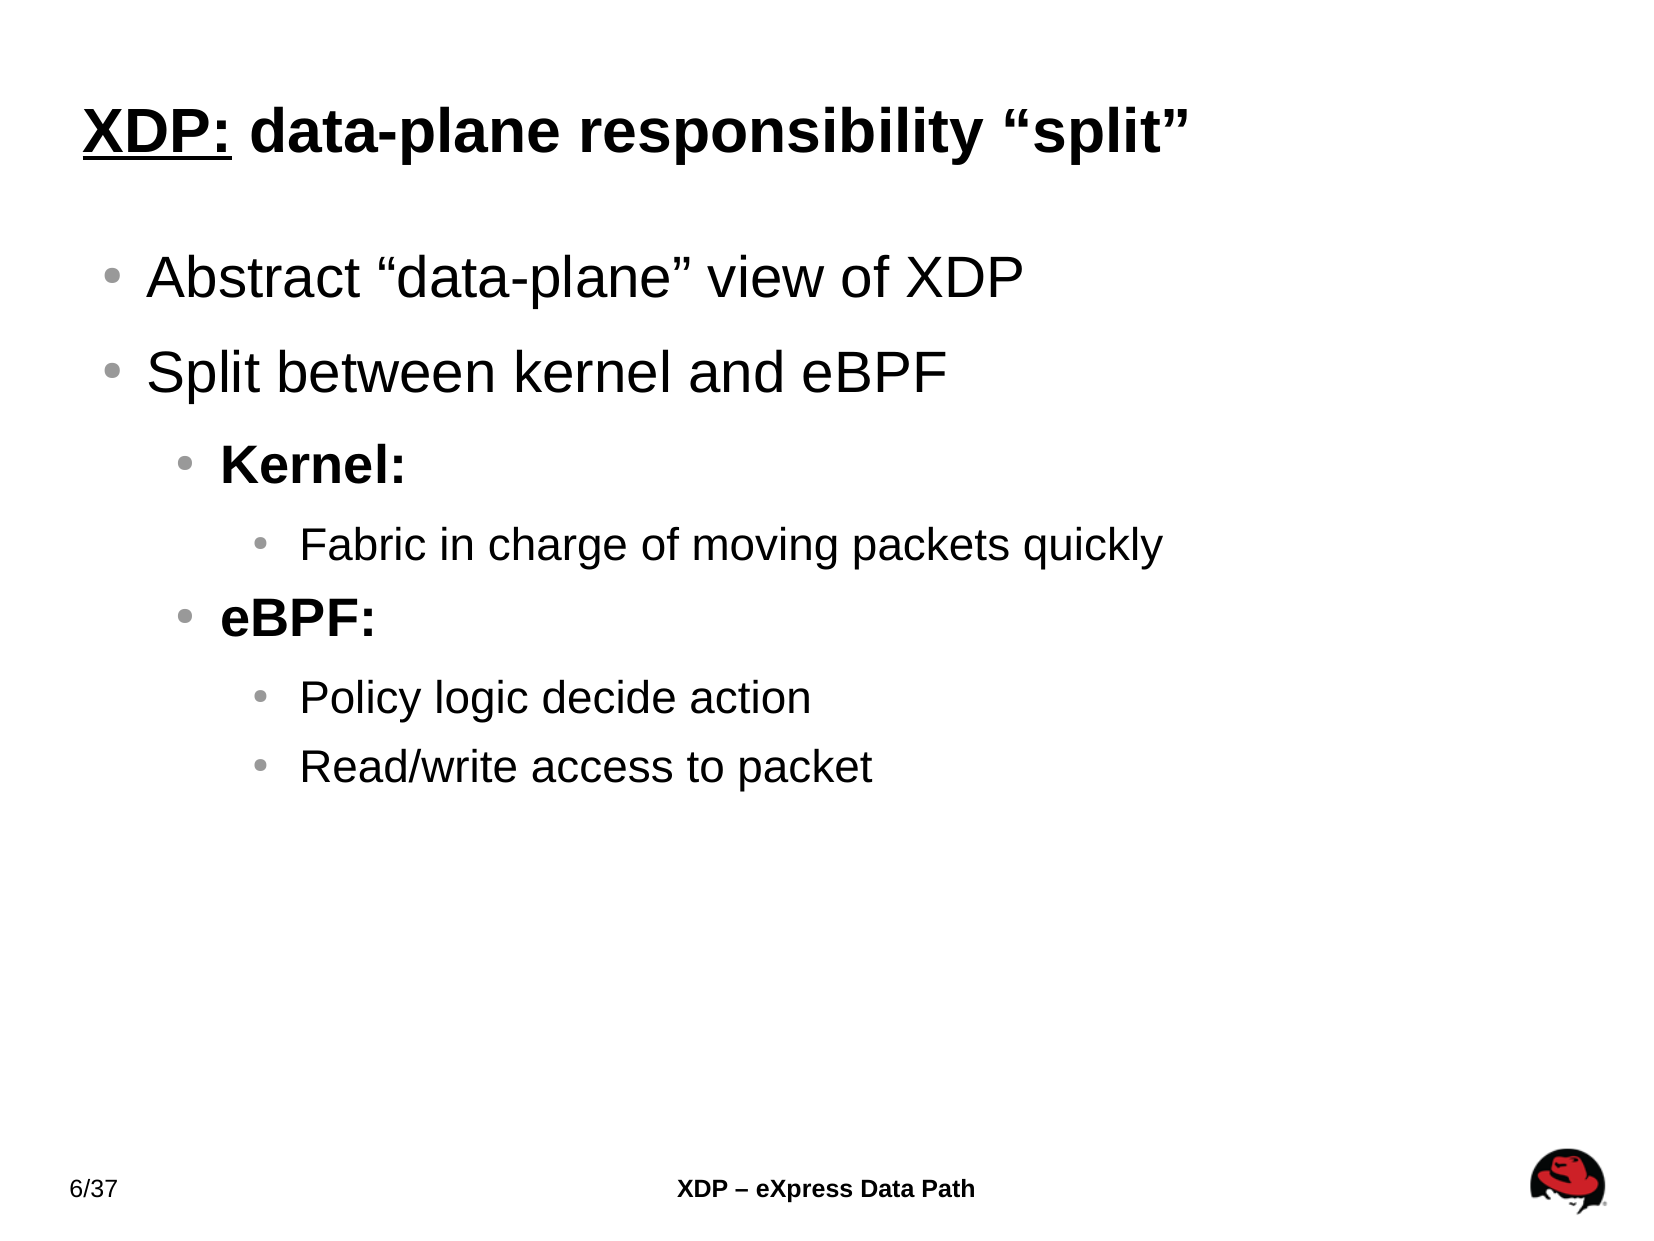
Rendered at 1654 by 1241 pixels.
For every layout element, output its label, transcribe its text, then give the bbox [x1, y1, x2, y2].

text_box [82, 37, 1571, 226]
picture [1529, 1146, 1613, 1224]
list Abstract “data-plane” view of XDP Split between kernel and eBPF Kernel: Fabric in charge of moving packets quickly eBPF: Policy logic decide action Read/write access to packet [86, 244, 1576, 1039]
